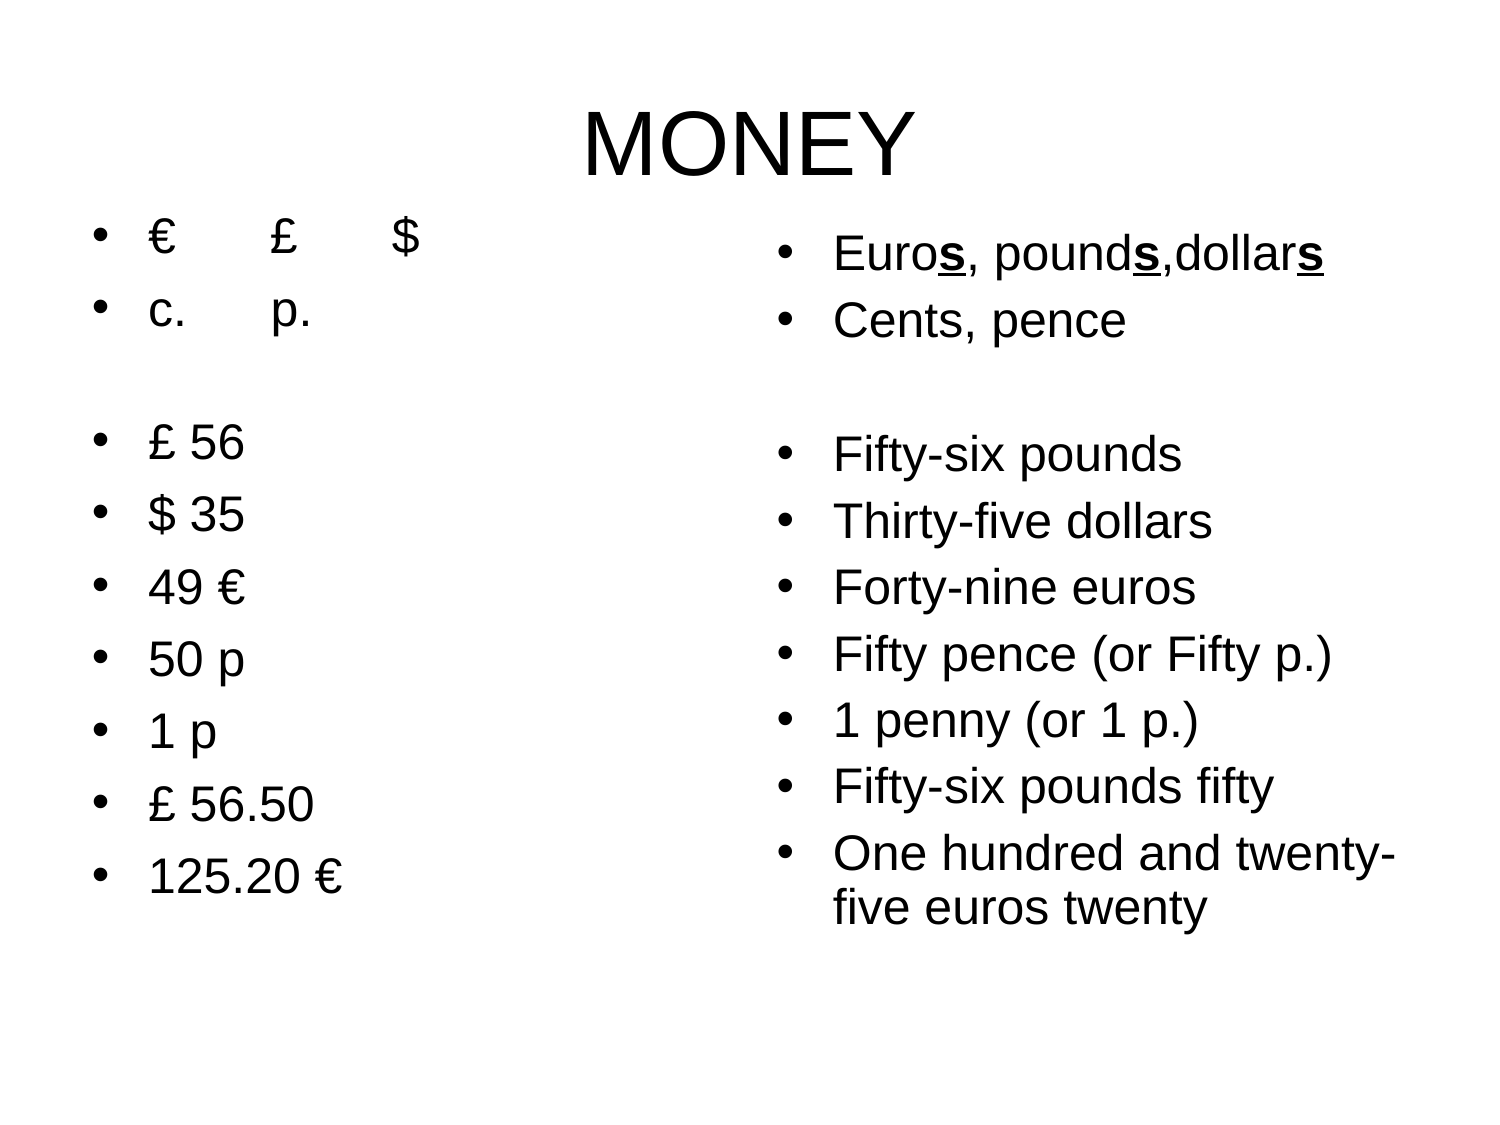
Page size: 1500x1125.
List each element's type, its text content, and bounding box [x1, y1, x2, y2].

title MONEY [75, 45, 1426, 233]
list € £ $ c. p. £ 56 $ 35 49 € 50 p 1 p £ 56.50 125.20 € [76, 196, 740, 939]
list Euros, pounds,dollars Cents, pence Fifty-six pounds Thirty-five dollars Forty-nine euros Fifty pence (or Fifty p.) 1 penny (or 1 p.) Fifty-six pounds fifty One hundred and twenty-five euros twenty [761, 220, 1425, 963]
